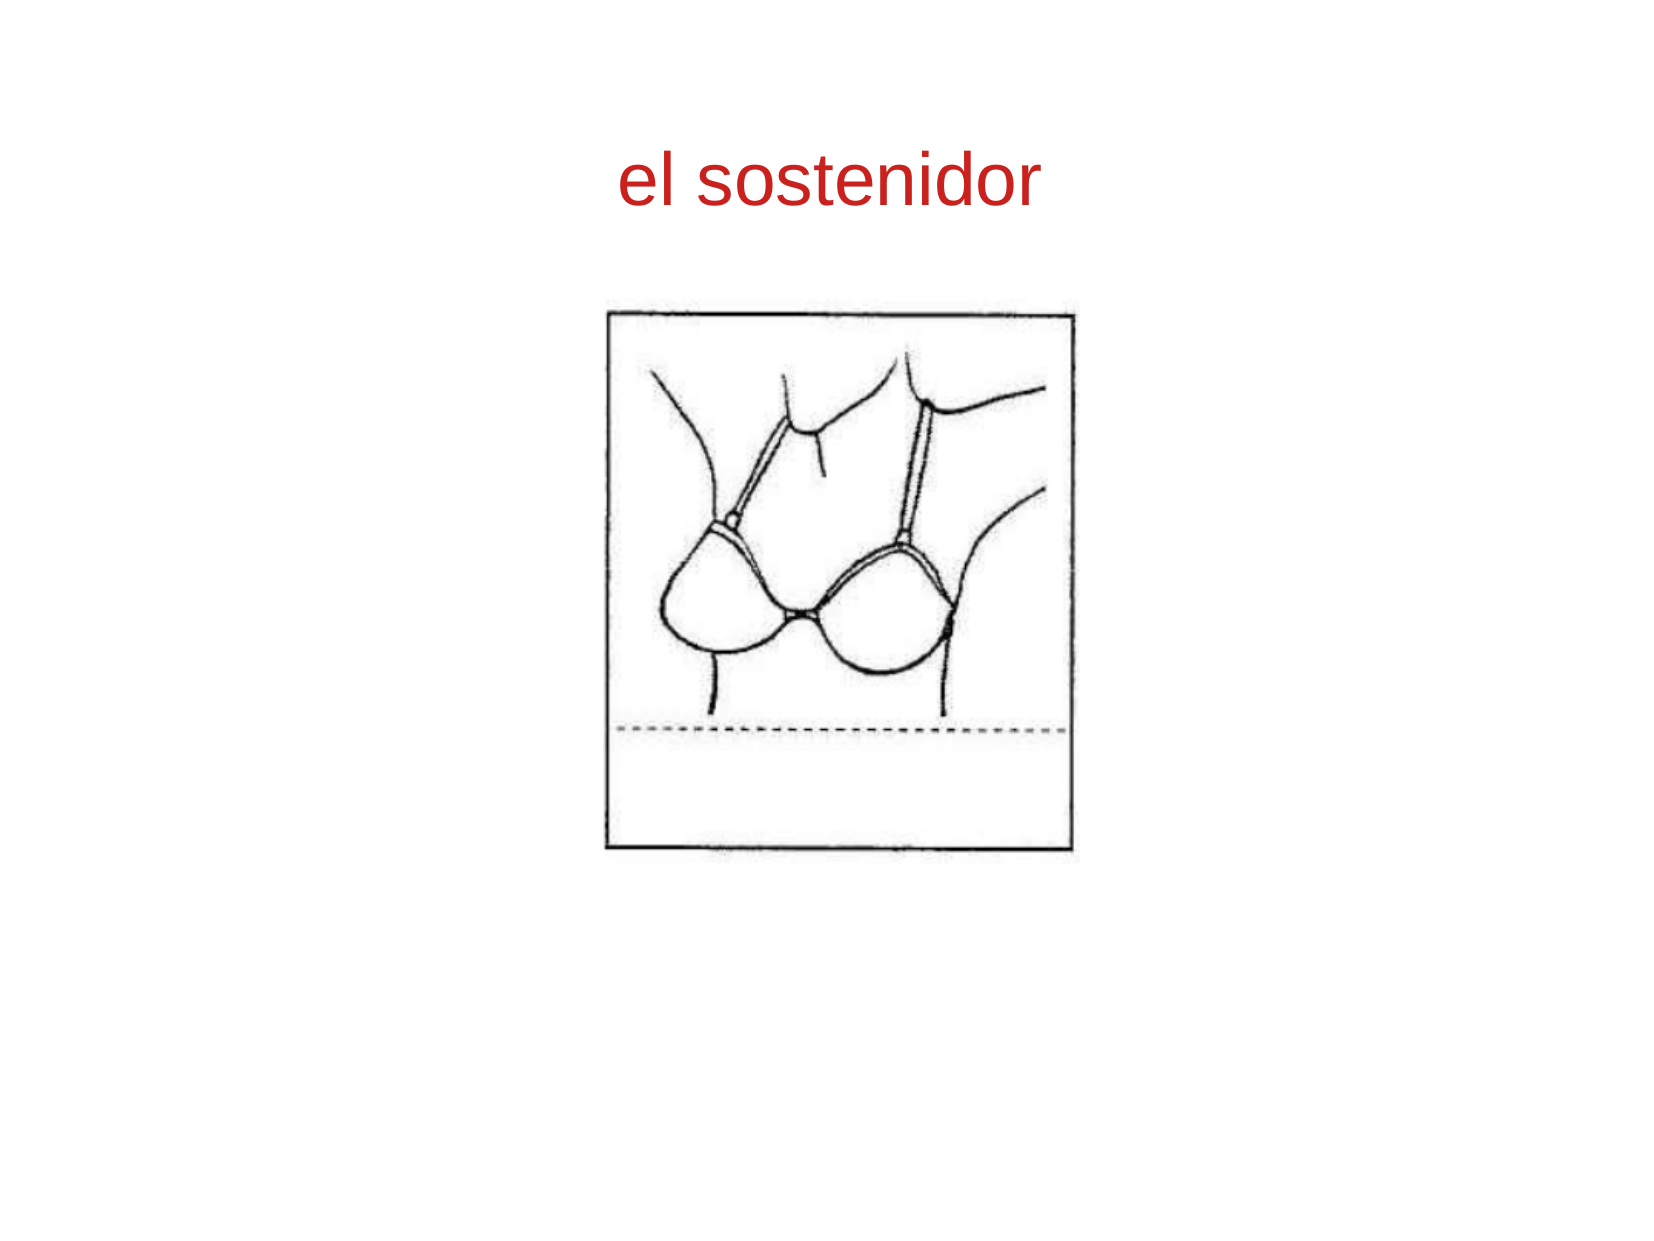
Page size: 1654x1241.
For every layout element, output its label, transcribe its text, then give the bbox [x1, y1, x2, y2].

text_box el sostenidor [289, 94, 1371, 257]
picture [581, 291, 1094, 873]
